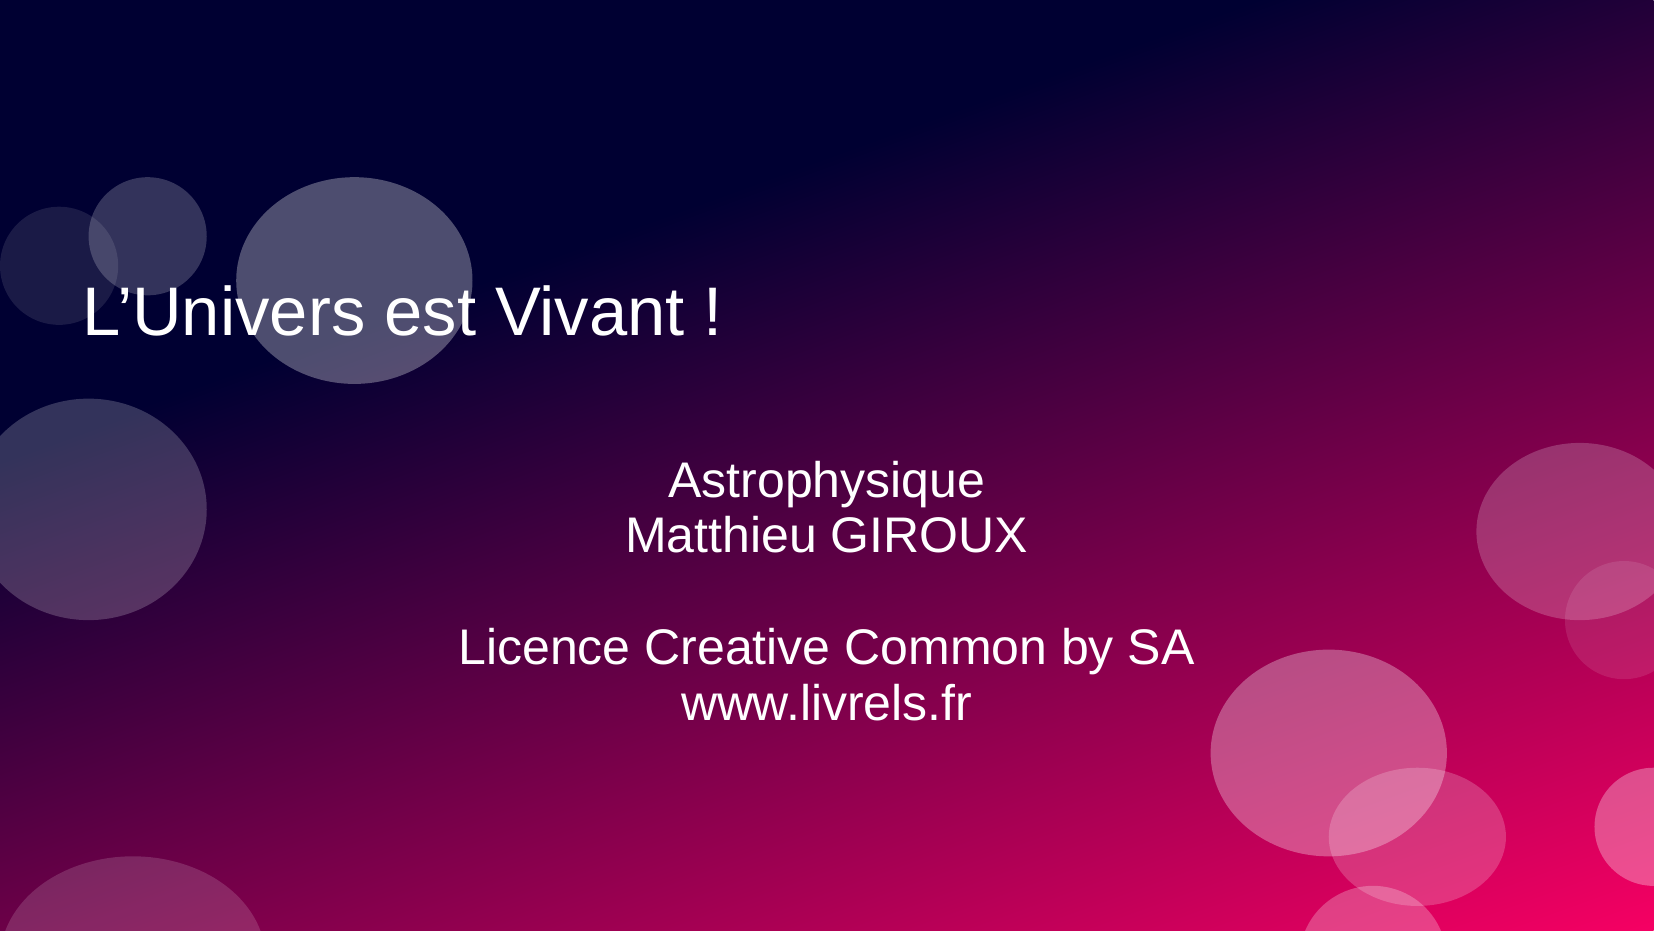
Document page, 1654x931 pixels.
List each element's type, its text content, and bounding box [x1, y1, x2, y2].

subtitle Astrophysique Matthieu GIROUX Licence Creative Common by SA www.livrels.fr [82, 425, 1571, 758]
title L’Univers est Vivant ! [82, 234, 1571, 390]
